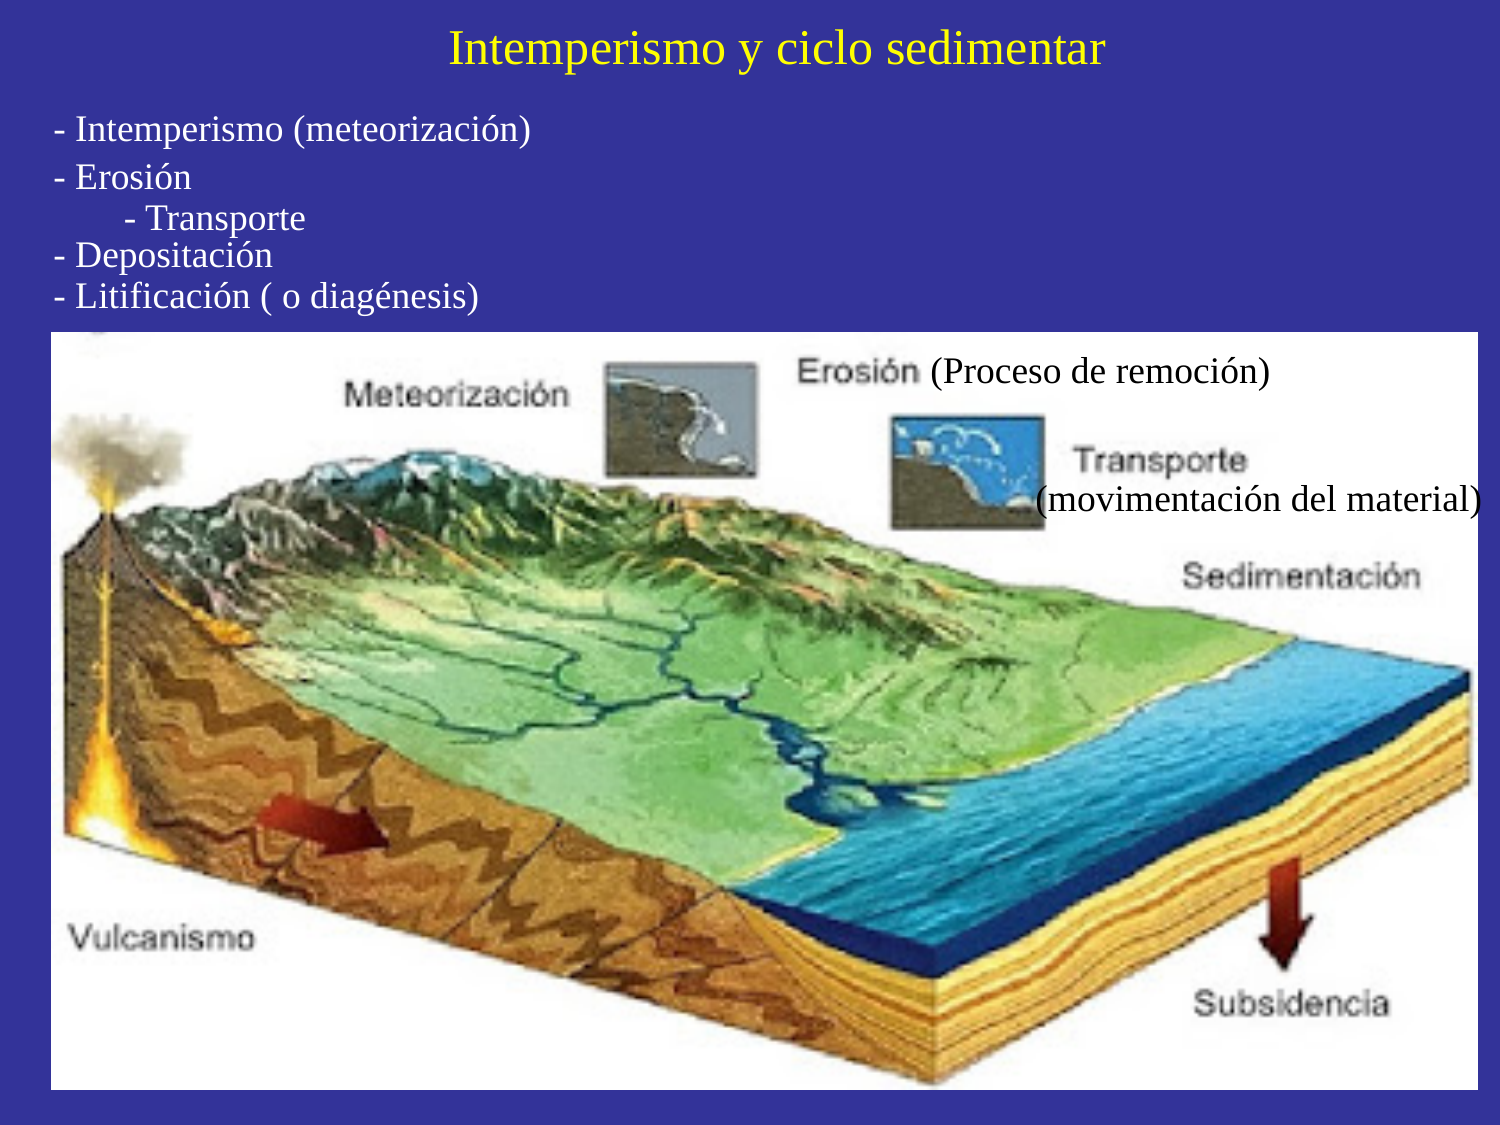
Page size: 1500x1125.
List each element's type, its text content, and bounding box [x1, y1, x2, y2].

text_box - Litificación ( o diagénesis) [38, 263, 495, 324]
text_box (Proceso de remoción) [915, 339, 1286, 399]
text_box (movimentación del material) [1020, 466, 1498, 526]
picture [51, 332, 1478, 1090]
text_box Intemperismo y ciclo sedimentar [433, 6, 1122, 82]
text_box - Intemperismo (meteorización) [38, 97, 547, 157]
text_box - Erosión [38, 144, 207, 186]
text_box - Transporte [0, 186, 322, 246]
text_box - Depositación [38, 222, 290, 283]
